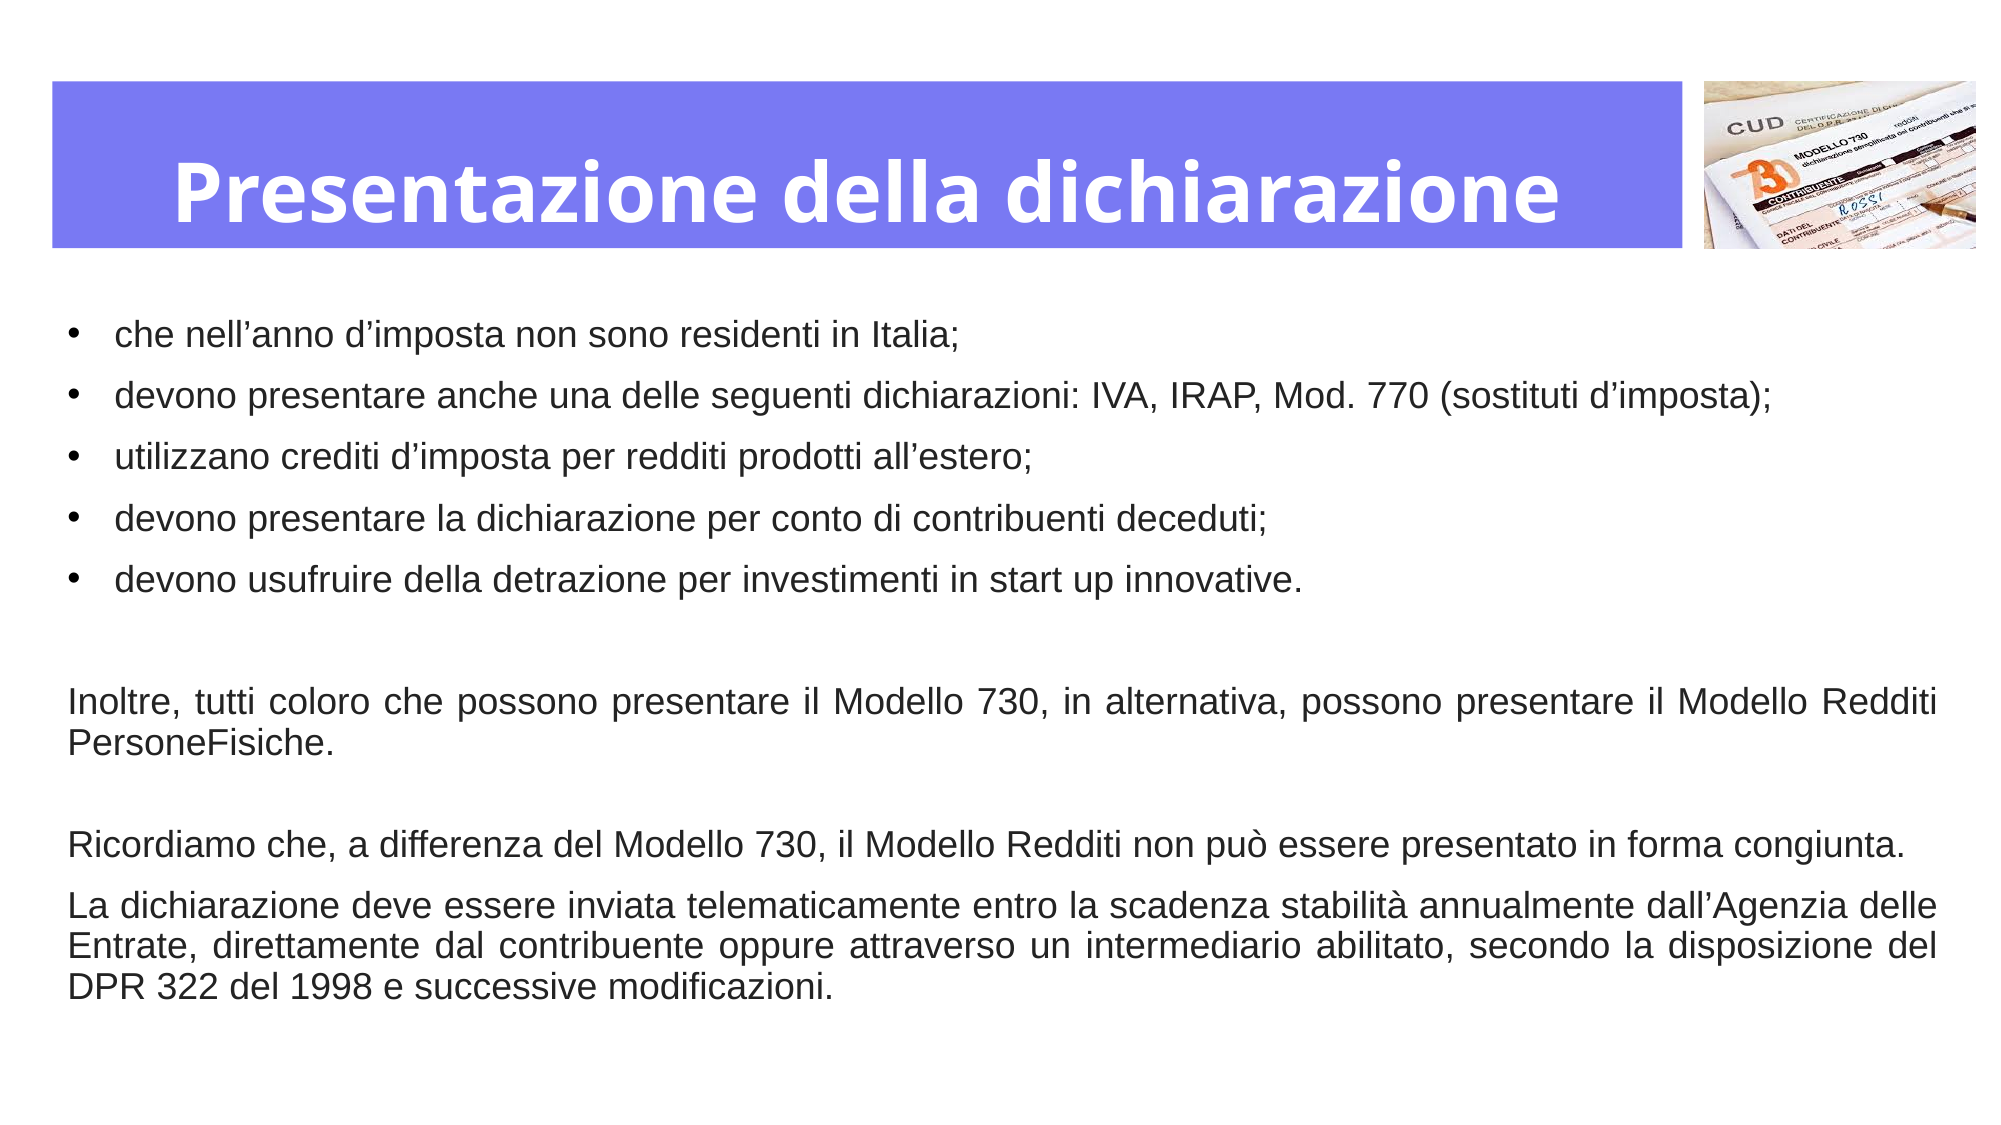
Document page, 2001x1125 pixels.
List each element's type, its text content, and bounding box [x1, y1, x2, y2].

title Presentazione della dichiarazione [52, 81, 1683, 249]
picture [1704, 81, 1976, 249]
subtitle che nell’anno d’imposta non sono residenti in Italia; devono presentare anche una delle seguenti dichiarazioni: IVA, IRAP, Mod. 770 (sostituti d’imposta); utilizzano crediti d’imposta per redditi prodotti all’estero; devono presentare la dichiarazione per conto di contribuenti deceduti; devono usufruire della detrazione per investimenti in start up innovative. Inoltre, tutti coloro che possono presentare il Modello 730, in alternativa, possono presentare il Modello Redditi PersoneFisiche. Ricordiamo che, a differenza del Modello 730, il Modello Redditi non può essere presentato in forma congiunta. La dichiarazione deve essere inviata telematicamente entro la scadenza stabilità annualmente dall’Agenzia delle Entrate, direttamente dal contribuente oppure attraverso un intermediario abilitato, secondo la disposizione del DPR 322 del 1998 e successive modificazioni. [52, 307, 1961, 1091]
